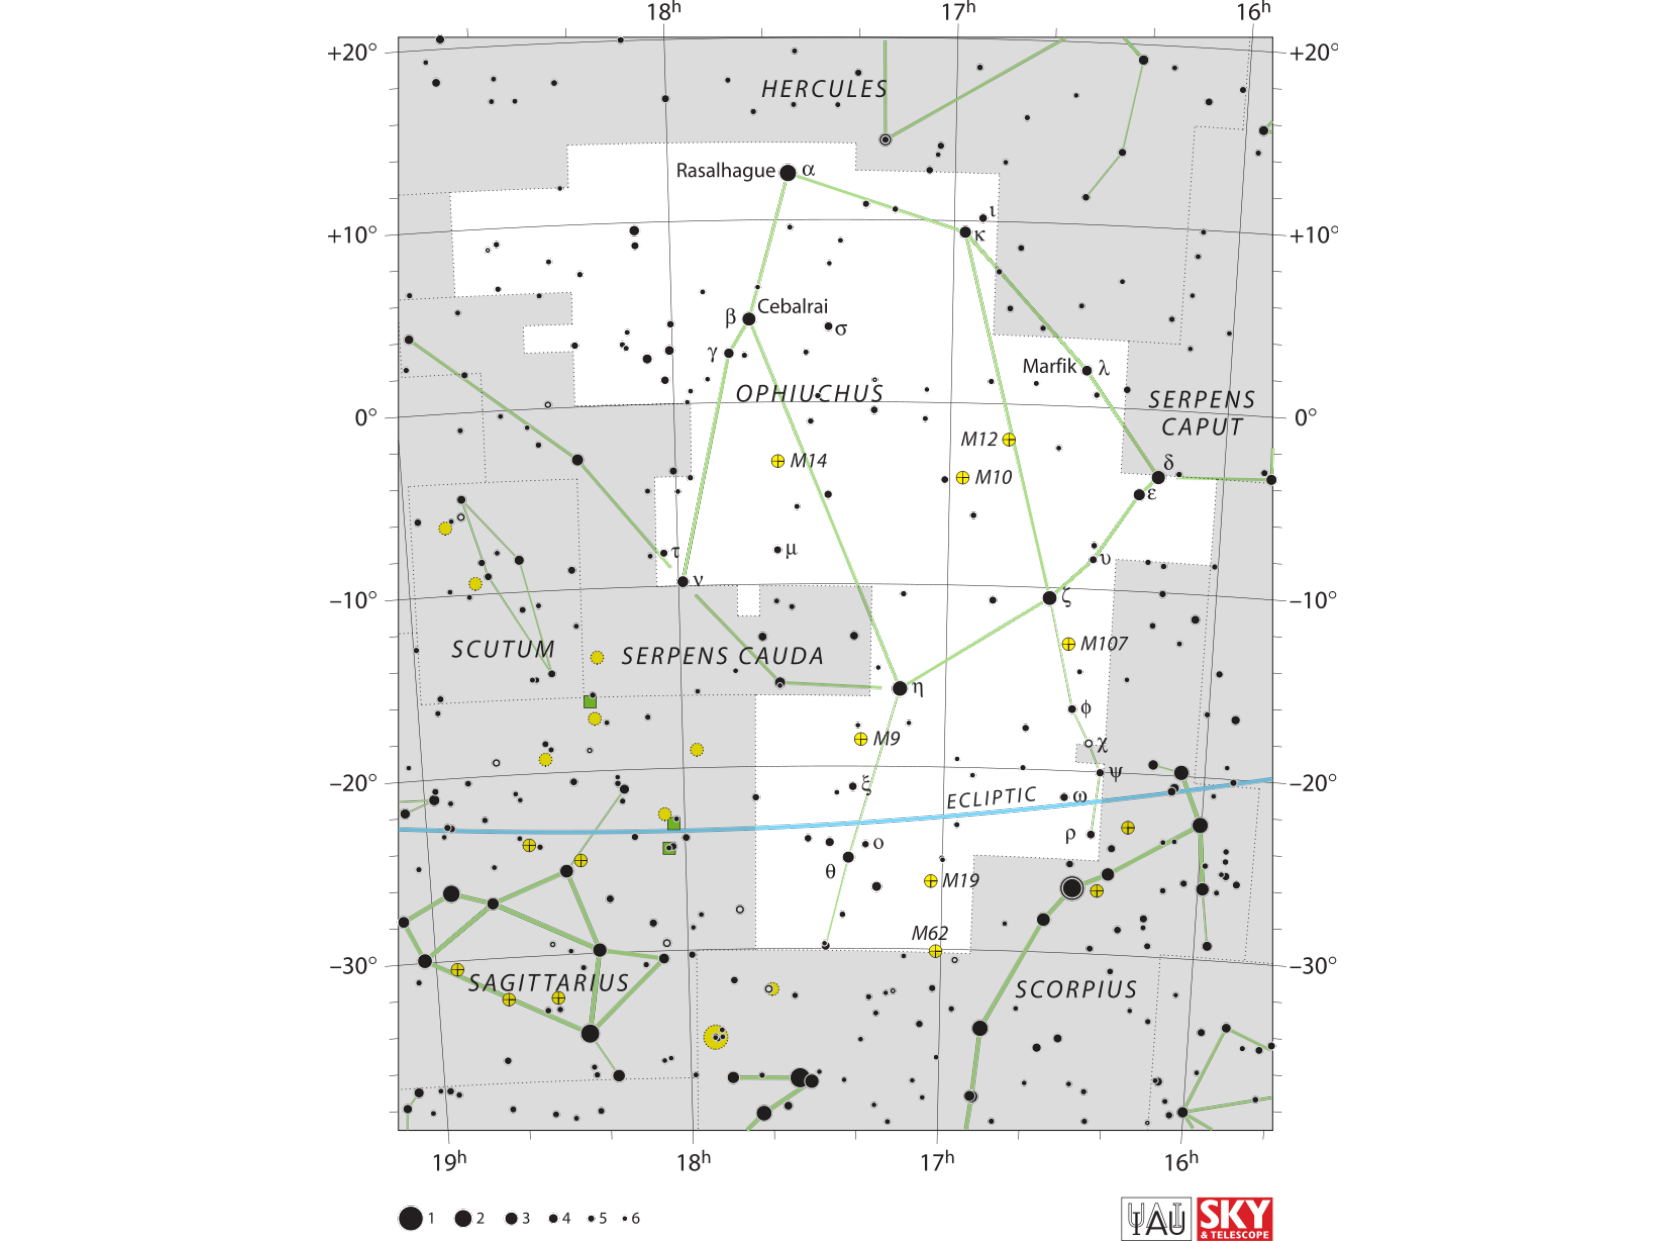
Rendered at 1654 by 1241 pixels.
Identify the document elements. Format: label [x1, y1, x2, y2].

picture [328, 0, 1338, 1241]
